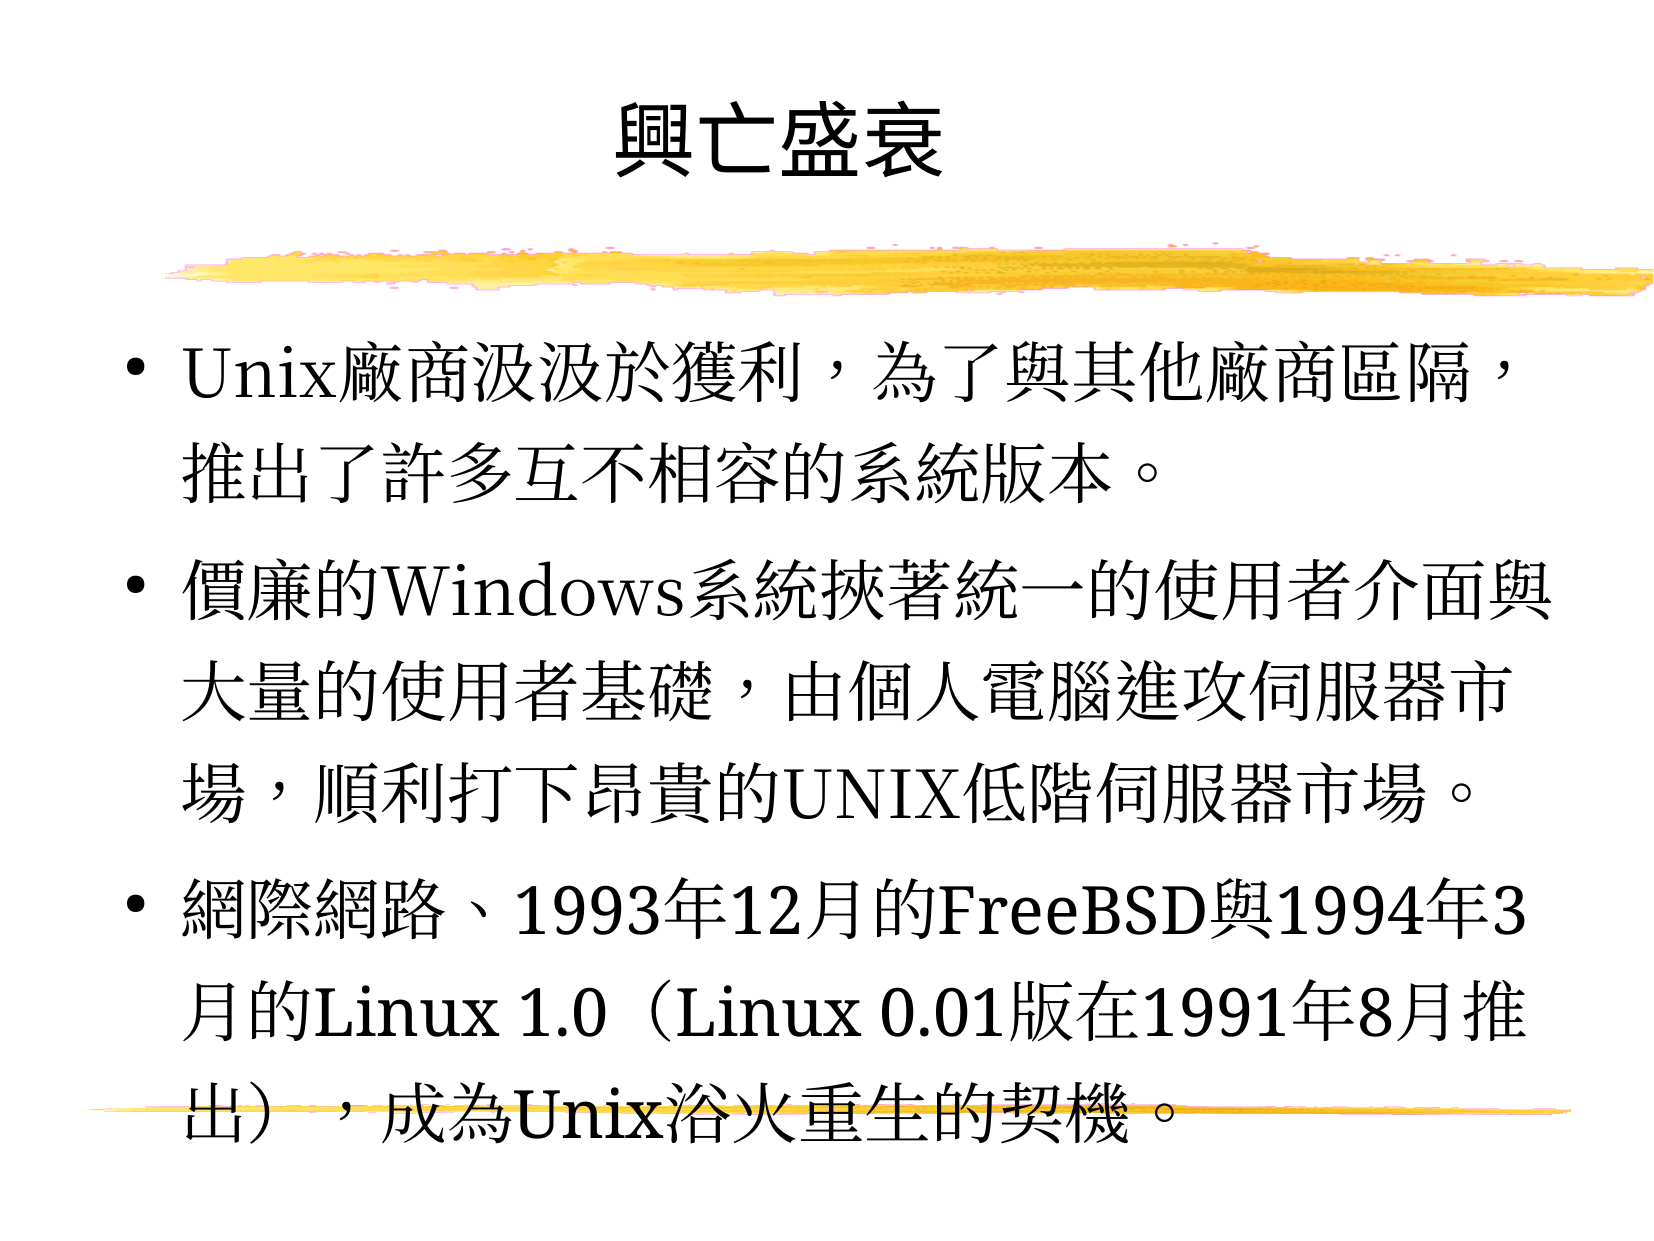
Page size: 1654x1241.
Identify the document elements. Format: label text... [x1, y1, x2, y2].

picture [347, 1108, 389, 1117]
picture [394, 1110, 406, 1117]
picture [269, 1108, 347, 1117]
picture [1115, 1108, 1156, 1117]
picture [165, 237, 1654, 308]
picture [649, 1108, 678, 1117]
picture [1019, 1108, 1051, 1117]
picture [596, 1108, 612, 1117]
picture [689, 1108, 721, 1117]
picture [718, 1108, 760, 1117]
picture [678, 1108, 694, 1117]
picture [640, 1108, 650, 1116]
picture [1109, 1108, 1118, 1117]
list Unix廠商汲汲於獲利，為了與其他廠商區隔，推出了許多互不相容的系統版本。 價廉的Windows系統挾著統一的使用者介面與大量的使用者基礎，由個人電腦進攻伺服器市場，順利打下昂貴的UNIX低階伺服器市場。 網際網路、1993年12月的FreeBSD與1994年3月的Linux 1.0（Linux 0.01版在1991年8月推出），成為Unix浴火重生的契機。 [124, 315, 1566, 1108]
picture [575, 1108, 591, 1117]
picture [500, 1108, 520, 1117]
picture [527, 1108, 549, 1117]
picture [82, 1102, 211, 1117]
picture [853, 1108, 895, 1117]
picture [959, 1108, 973, 1117]
picture [433, 1108, 468, 1117]
picture [215, 1108, 265, 1117]
picture [1157, 1108, 1171, 1117]
picture [814, 1108, 829, 1112]
picture [833, 1108, 848, 1112]
picture [410, 1108, 419, 1117]
picture [1048, 1108, 1073, 1117]
picture [768, 1108, 810, 1117]
picture [899, 1108, 937, 1117]
picture [763, 1108, 768, 1117]
picture [1079, 1108, 1106, 1117]
picture [991, 1108, 1015, 1117]
picture [553, 1108, 569, 1117]
picture [1173, 1102, 1571, 1117]
picture [941, 1108, 955, 1113]
picture [618, 1108, 639, 1117]
picture [969, 1108, 987, 1117]
title 興亡盛衰 [76, 28, 1482, 236]
picture [466, 1109, 498, 1117]
picture [421, 1108, 431, 1117]
